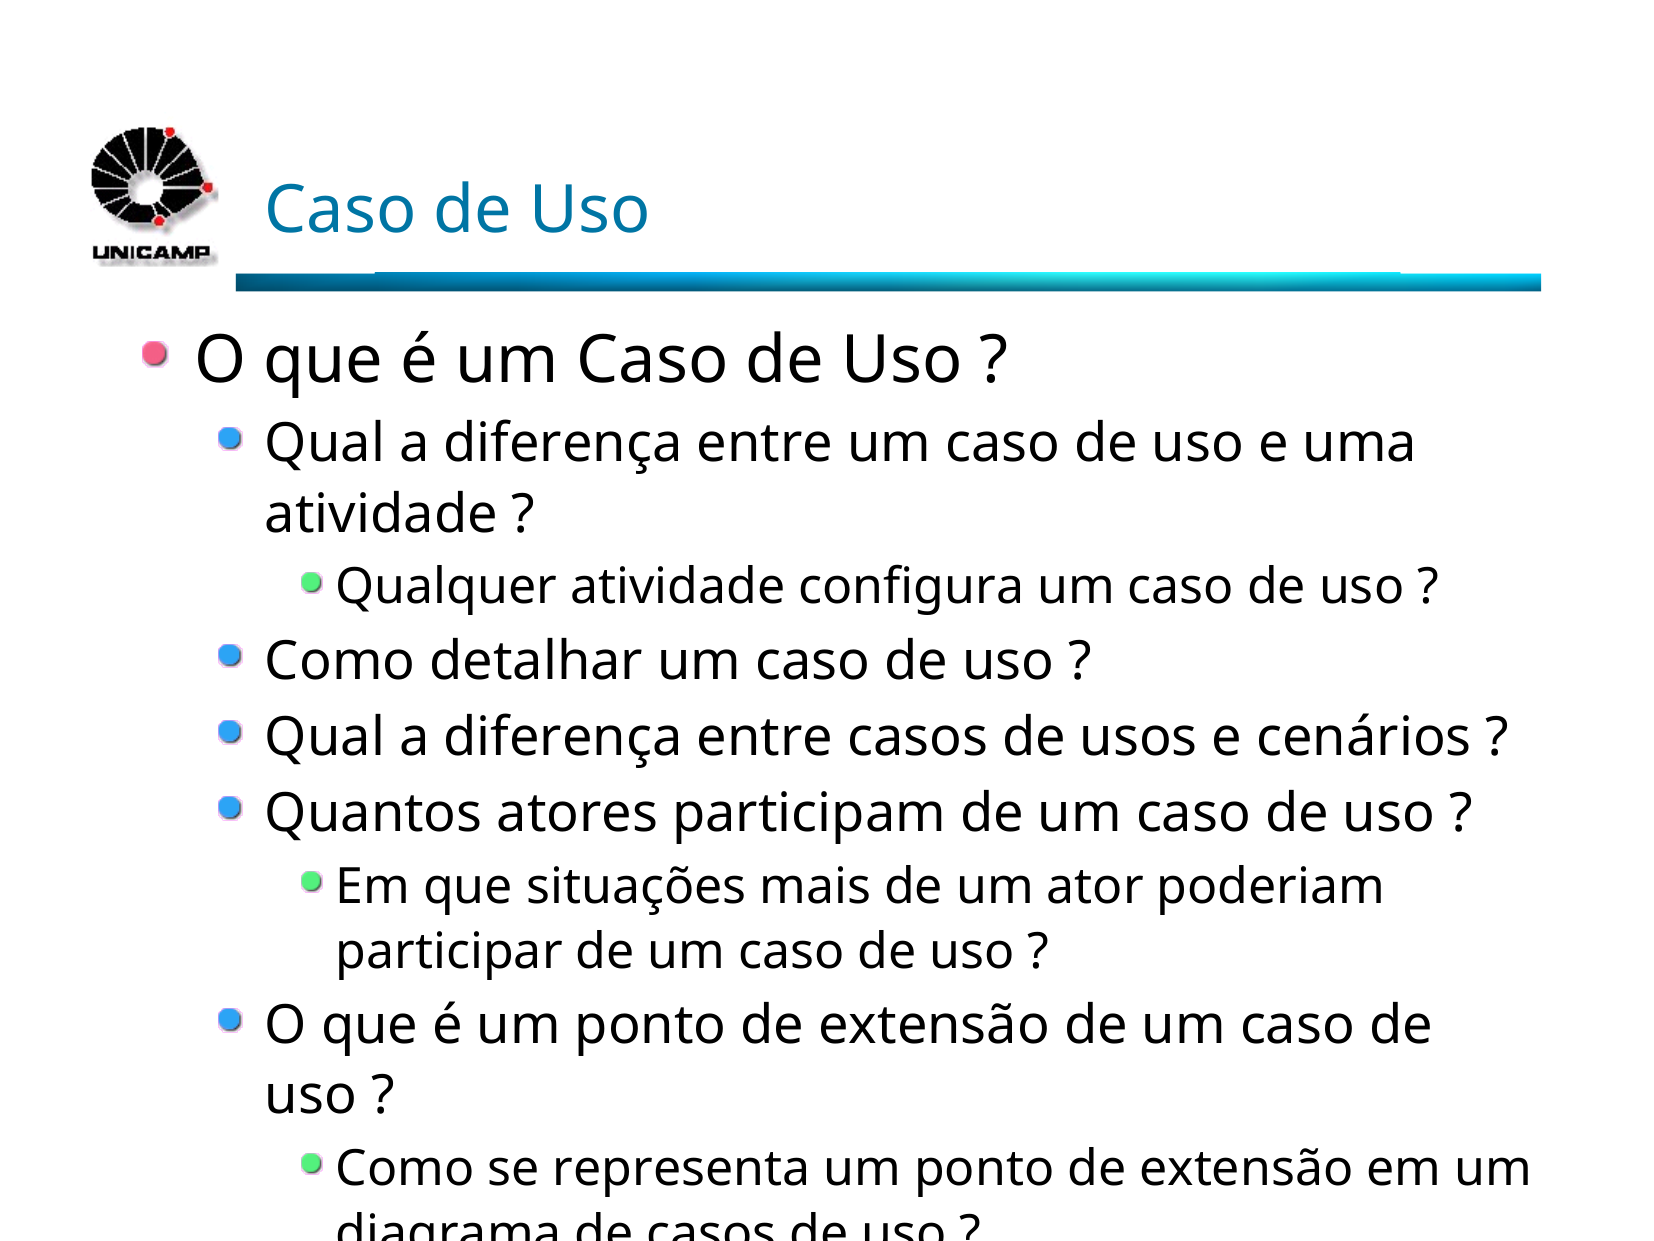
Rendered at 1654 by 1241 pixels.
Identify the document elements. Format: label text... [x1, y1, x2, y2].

list O que é um Caso de Uso ? Qual a diferença entre um caso de uso e uma atividade ? Qualquer atividade configura um caso de uso ? Como detalhar um caso de uso ? Qual a diferença entre casos de usos e cenários ? Quantos atores participam de um caso de uso ? Em que situações mais de um ator poderiam participar de um caso de uso ? O que é um ponto de extensão de um caso de uso ? Como se representa um ponto de extensão em um diagrama de casos de uso ? [123, 313, 1536, 1133]
picture [300, 1152, 324, 1176]
title Caso de Uso [264, 42, 1534, 250]
picture [125, 272, 1654, 295]
